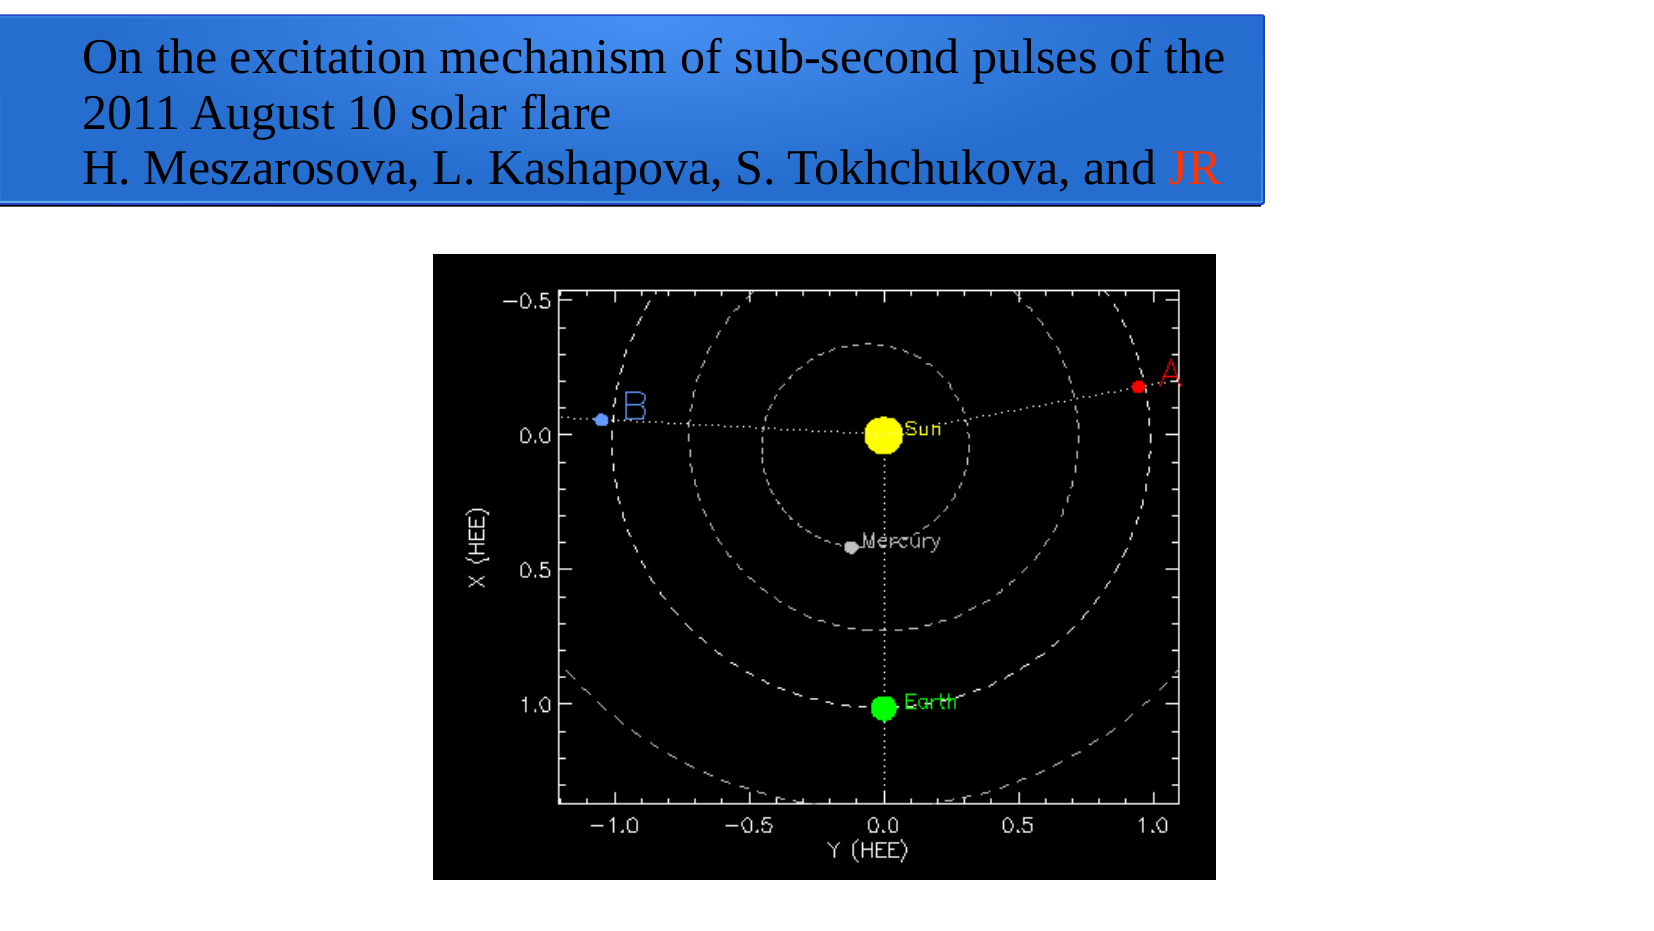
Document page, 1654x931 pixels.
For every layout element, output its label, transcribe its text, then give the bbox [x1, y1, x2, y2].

picture [433, 254, 1216, 880]
title On the excitation mechanism of sub-second pulses of the 2011 August 10 solar flare H. Meszarosova, L. Kashapova, S. Tokhchukova, and JR [82, 28, 1235, 196]
